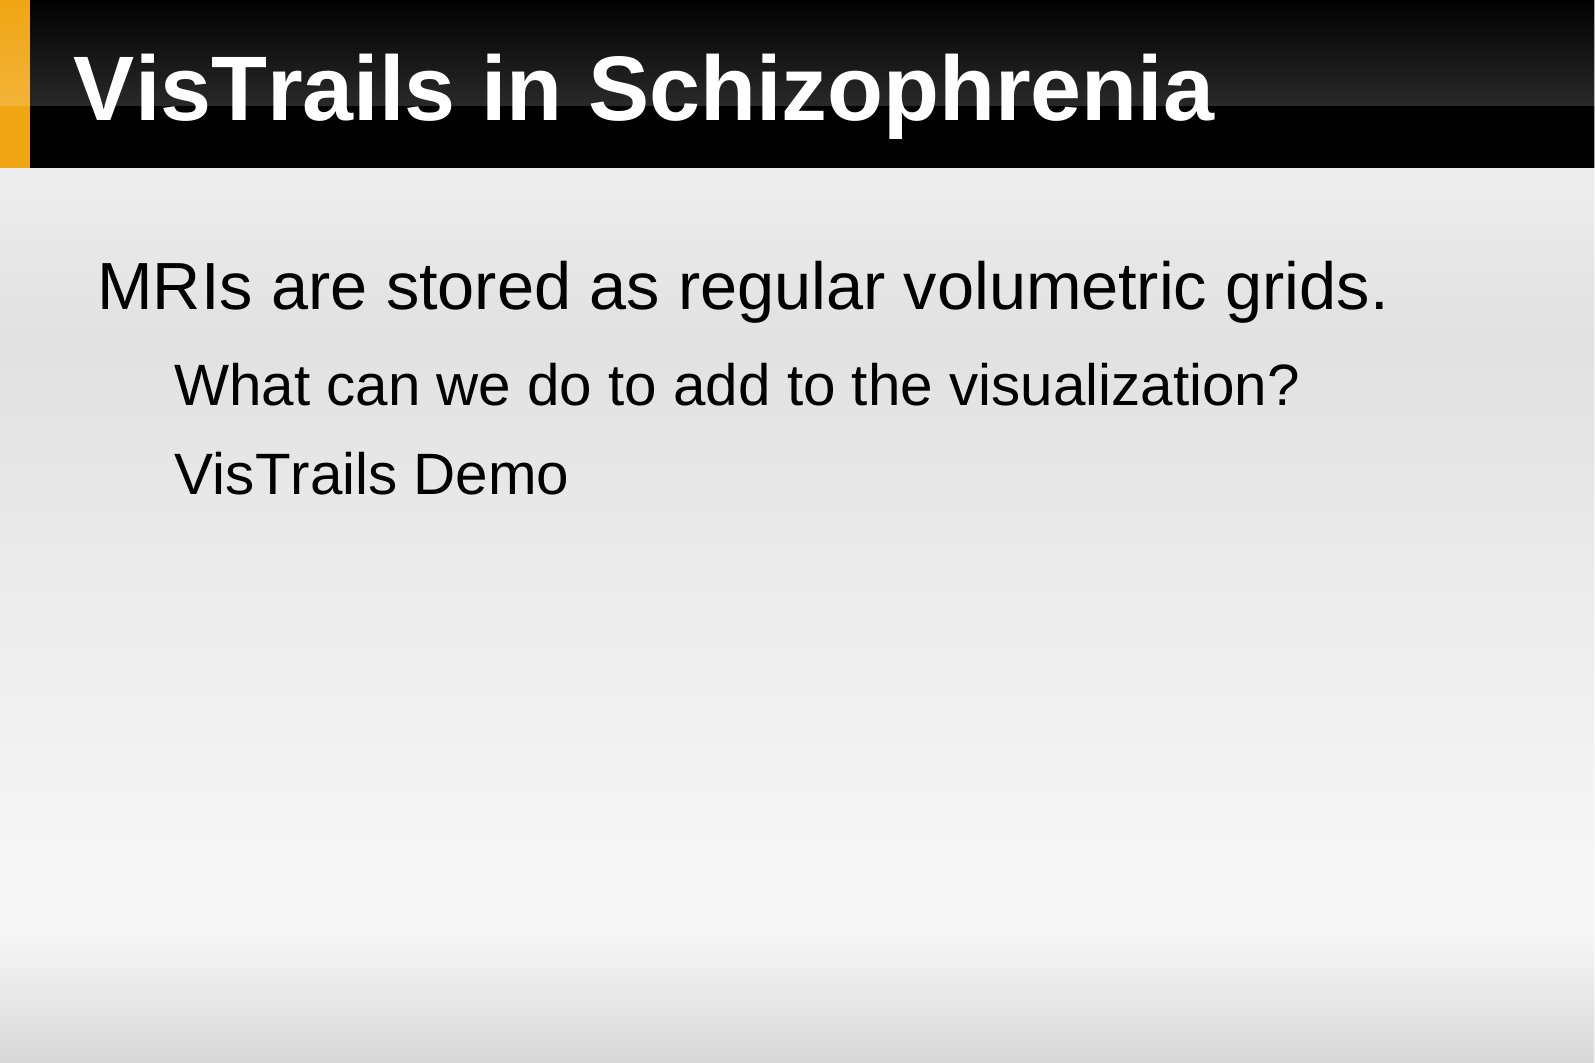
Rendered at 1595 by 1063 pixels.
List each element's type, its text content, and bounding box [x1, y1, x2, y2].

picture [0, 0, 1595, 1063]
list MRIs are stored as regular volumetric grids. What can we do to add to the visualization? VisTrails Demo [79, 248, 1538, 936]
title VisTrails in Schizophrenia [74, 7, 1510, 171]
